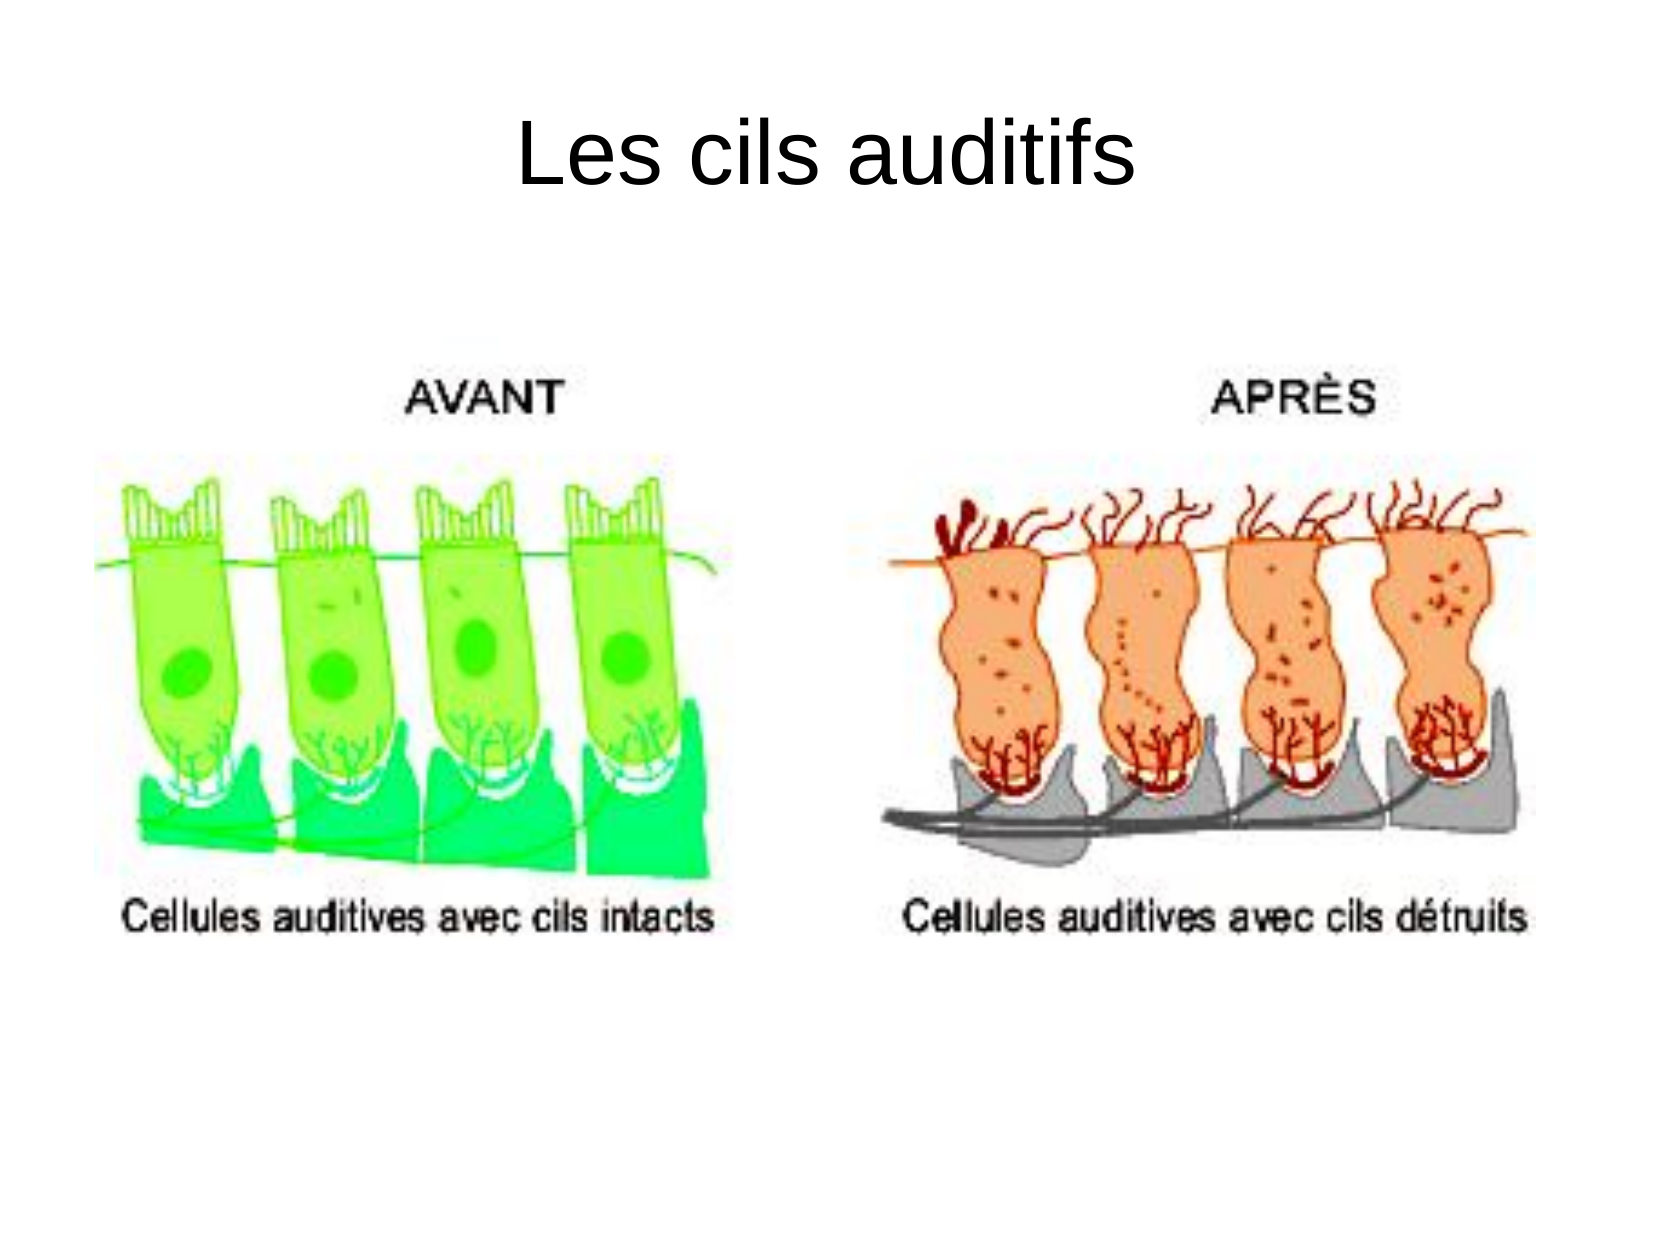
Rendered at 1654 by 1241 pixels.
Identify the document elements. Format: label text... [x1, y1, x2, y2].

title Les cils auditifs [82, 49, 1571, 257]
picture [94, 336, 1536, 963]
